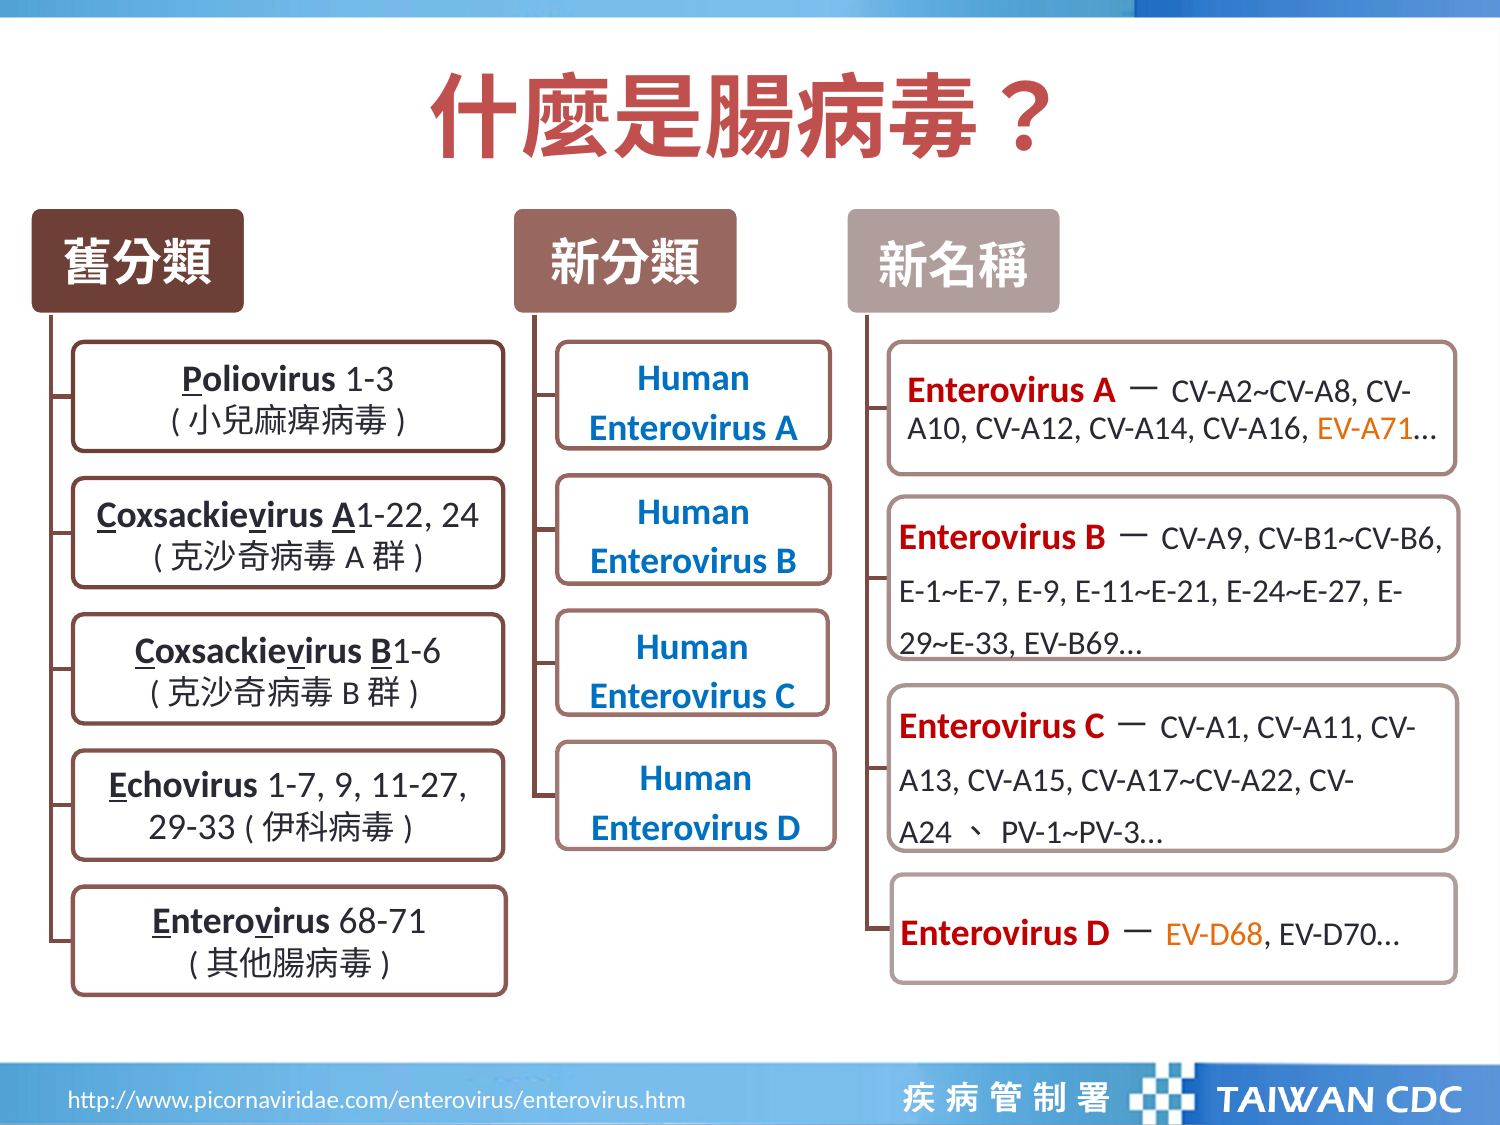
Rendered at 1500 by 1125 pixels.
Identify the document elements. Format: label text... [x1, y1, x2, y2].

title 什麼是腸病毒？ [75, 20, 1426, 208]
text_box 新分類 [511, 206, 739, 315]
text_box Enterovirus B－CV-A9, CV-B1~CV-B6, E-1~E-7, E-9, E-11~E-21, E-24~E-27, E-29~E-33, EV-B69… [888, 496, 1459, 659]
text_box Coxsackievirus A1-22, 24 (克沙奇病毒A群) [72, 478, 504, 588]
text_box Human Enterovirus A [557, 341, 831, 449]
text_box Echovirus 1-7, 9, 11-27, 29-33 (伊科病毒) [72, 750, 504, 860]
text_box 新名稱 [845, 206, 1062, 315]
text_box Enterovirus D－EV-D68, EV-D70… [891, 874, 1456, 983]
text_box Poliovirus 1-3 (小兒麻痺病毒) [72, 341, 504, 452]
text_box Human Enterovirus C [557, 610, 828, 715]
text_box Human Enterovirus D [557, 741, 835, 850]
text_box 舊分類 [29, 206, 246, 315]
text_box Coxsackievirus B1-6 (克沙奇病毒B群) [72, 614, 504, 724]
text_box http://www.picornaviridae.com/enterovirus/enterovirus.htm [52, 1075, 728, 1122]
text_box Enterovirus A－CV-A2~CV-A8, CV-A10, CV-A12, CV-A14, CV-A16, EV-A71… [888, 341, 1456, 475]
text_box Enterovirus C－CV-A1, CV-A11, CV-A13, CV-A15, CV-A17~CV-A22, CV-A24、PV-1~PV-3… [888, 685, 1458, 851]
text_box Human Enterovirus B [557, 475, 831, 584]
text_box Enterovirus 68-71 (其他腸病毒) [72, 886, 506, 995]
